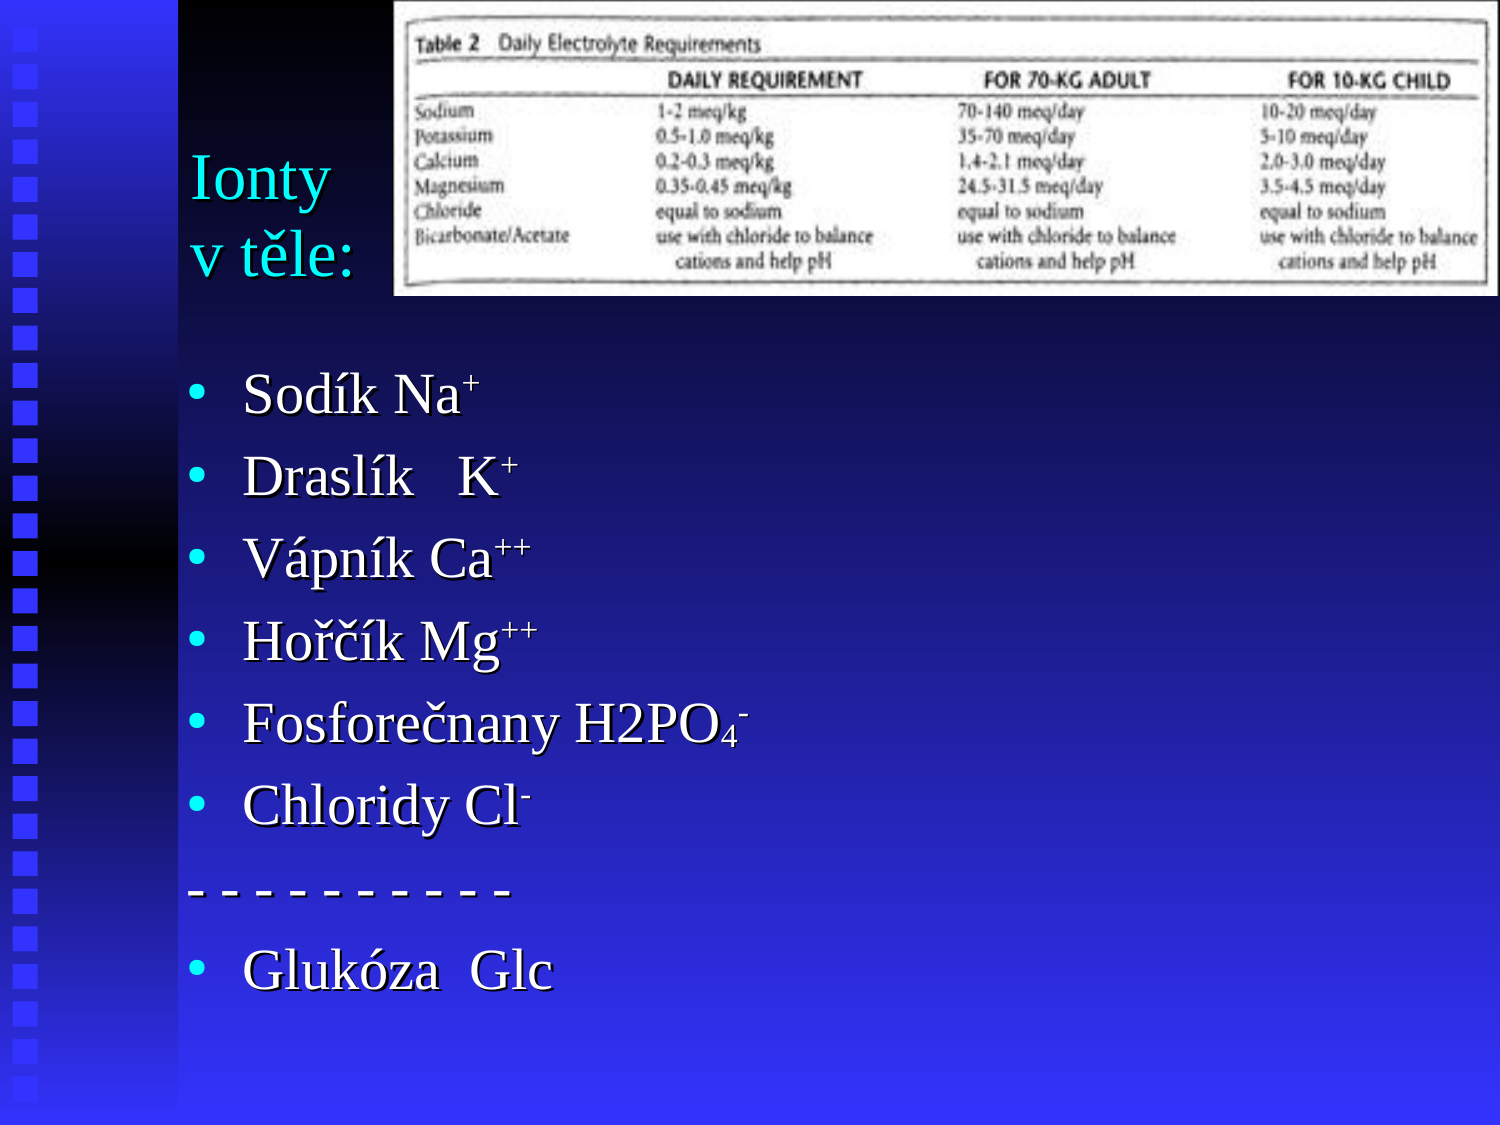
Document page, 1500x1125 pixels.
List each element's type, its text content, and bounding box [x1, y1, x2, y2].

picture [392, 0, 1500, 296]
title Ionty v těle: [190, 110, 1500, 317]
list Sodík Na+ Draslík K+ Vápník Ca++ Hořčík Mg++ Fosforečnany H2PO4- Chloridy Cl- - - - - - - - - - - Glukóza Glc [186, 358, 1500, 1103]
